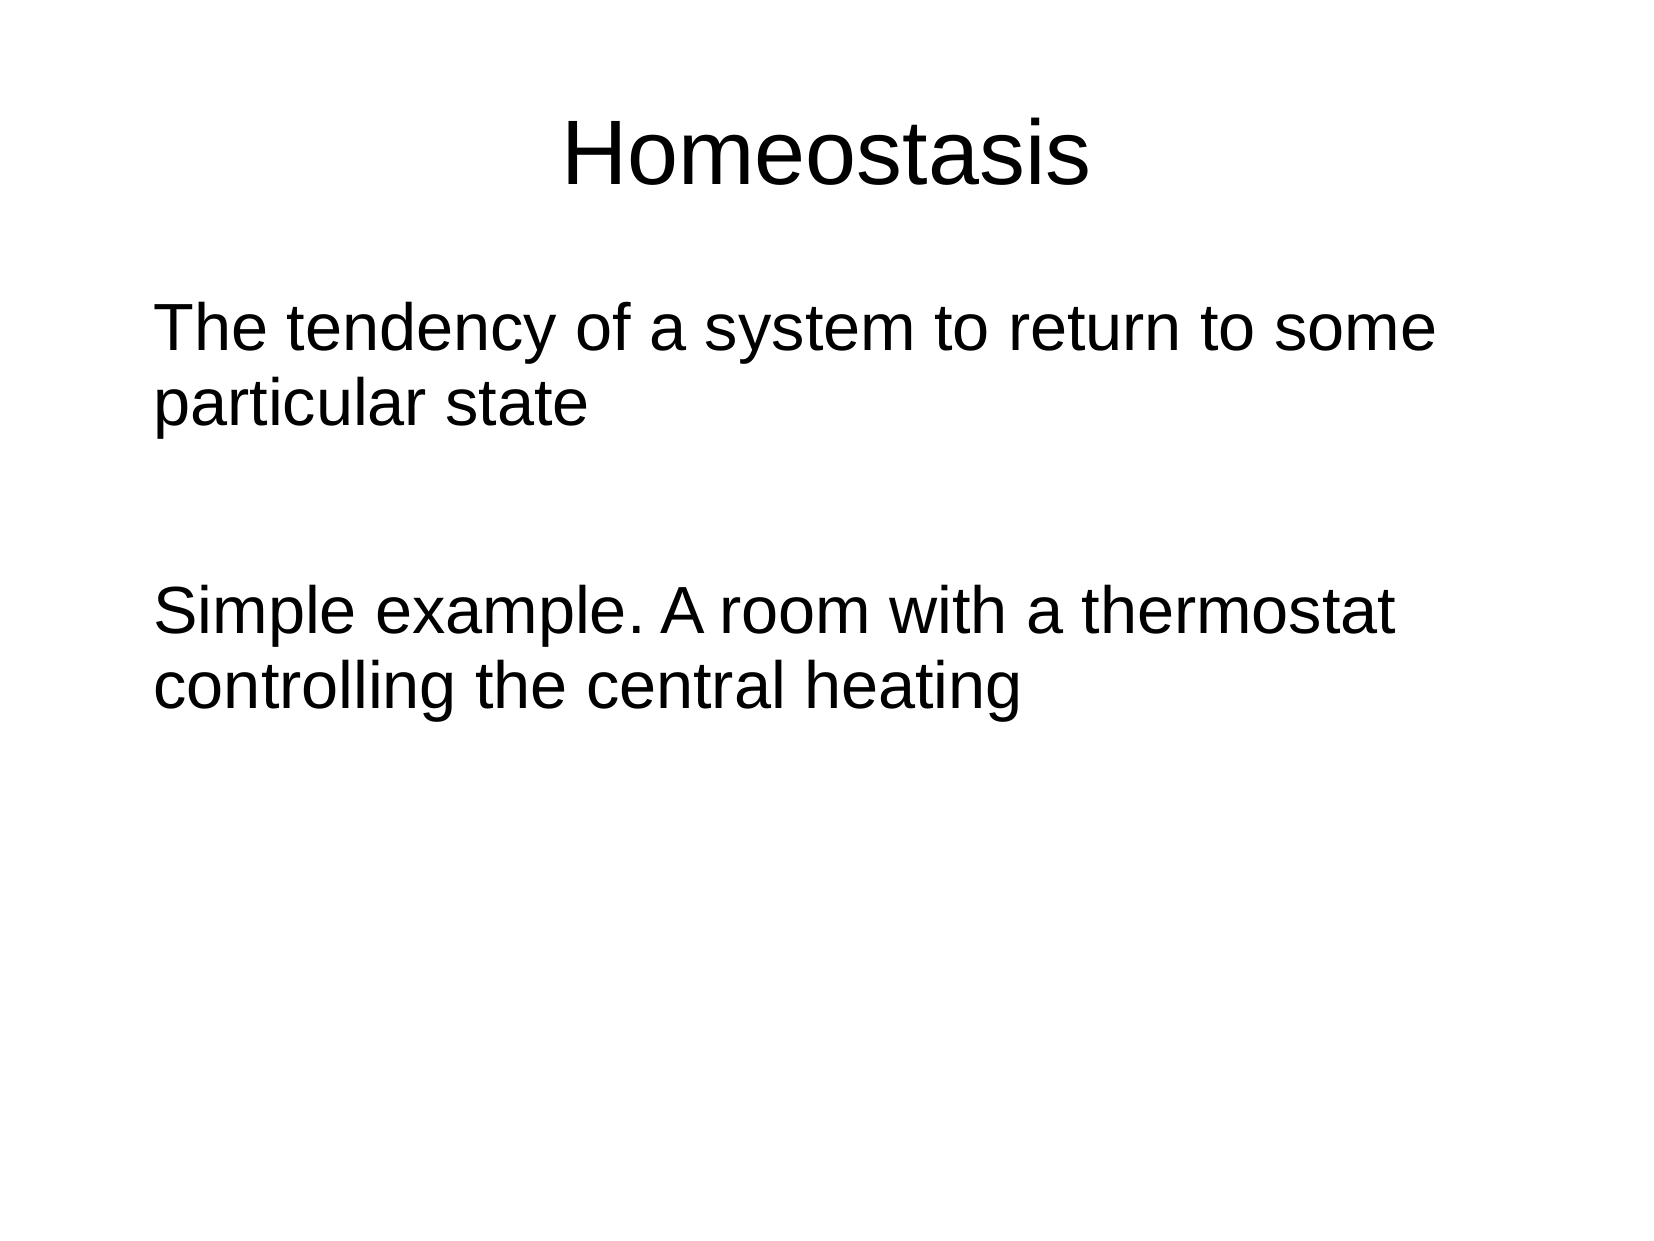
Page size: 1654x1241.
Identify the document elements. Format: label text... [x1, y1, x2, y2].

list The tendency of a system to return to some particular state Simple example. A room with a thermostat controlling the central heating [82, 290, 1538, 1010]
title Homeostasis [82, 49, 1571, 257]
